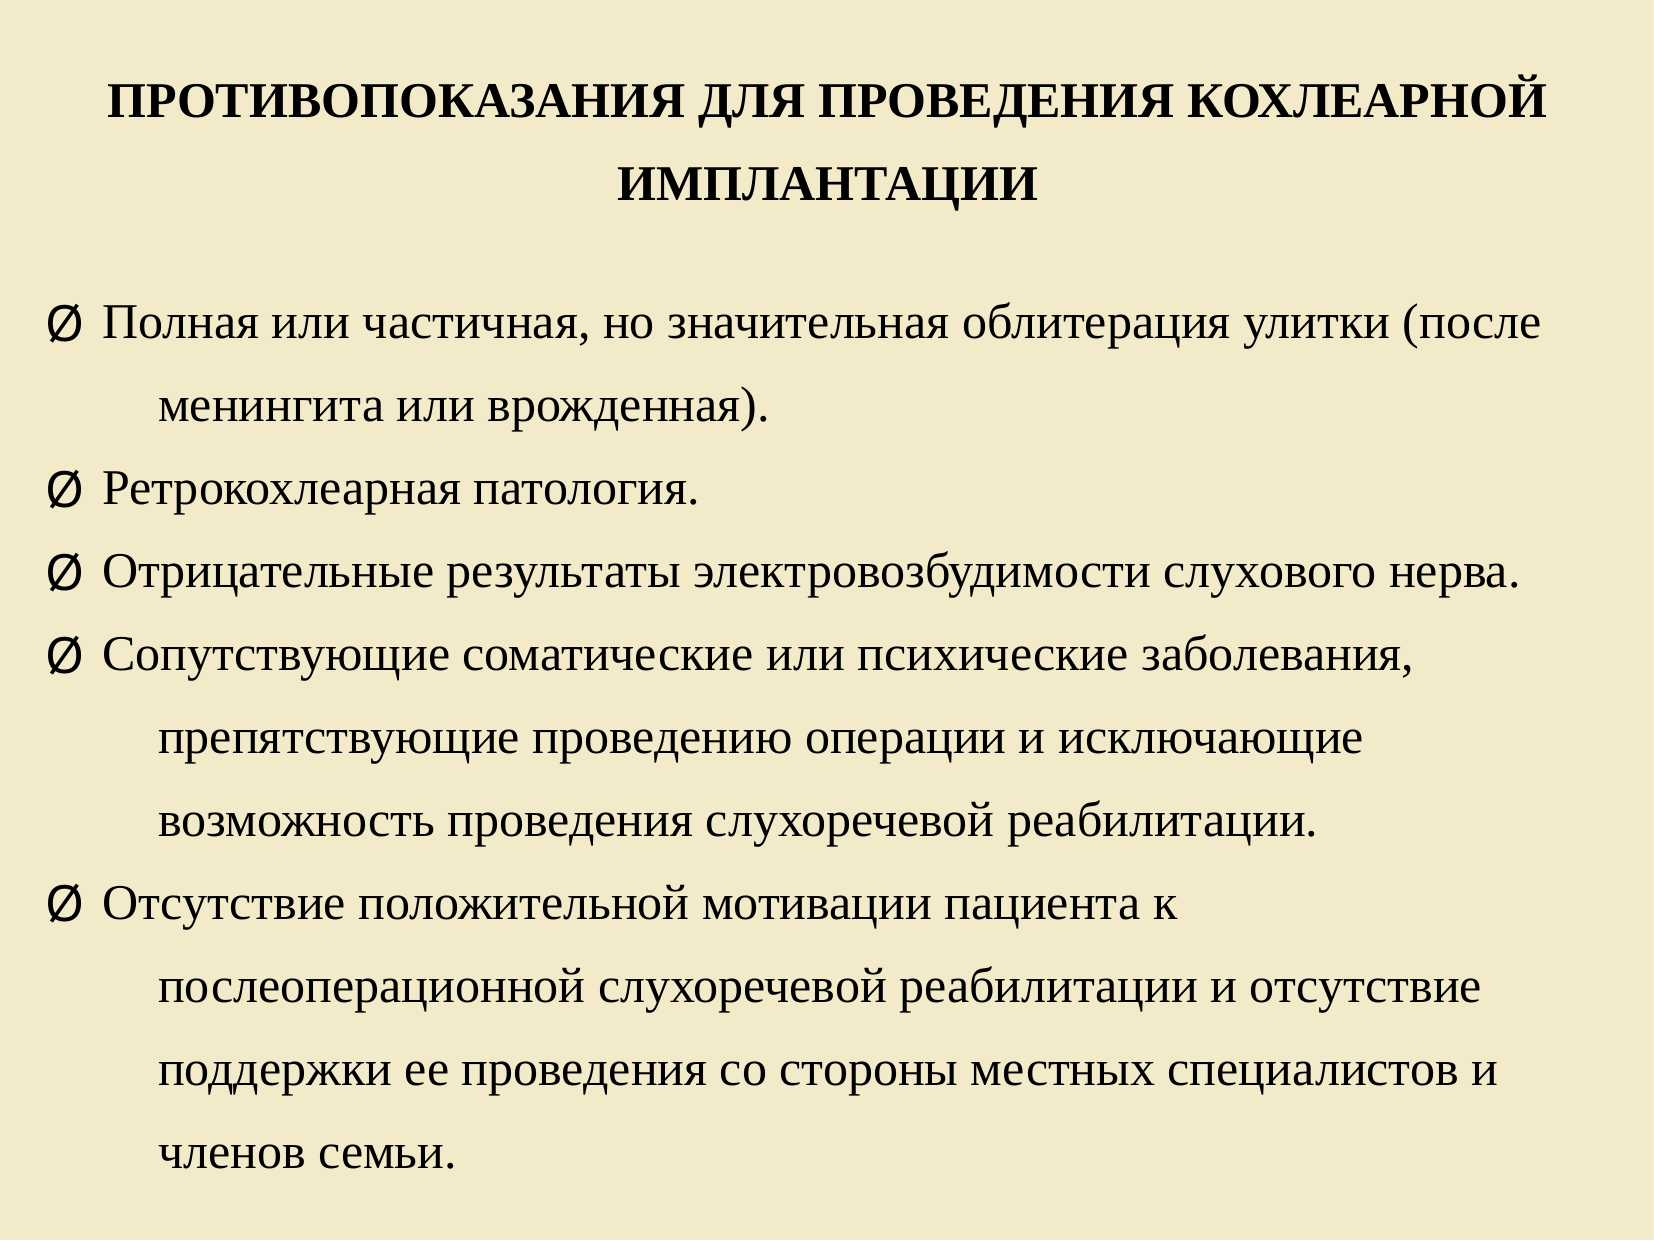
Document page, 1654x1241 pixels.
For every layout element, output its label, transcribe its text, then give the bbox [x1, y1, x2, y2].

text_box ПРОТИВОПОКАЗАНИЯ ДЛЯ ПРОВЕДЕНИЯ КОХЛЕАРНОЙ ИМПЛАНТАЦИИ Полная или частичная, но значительная облитерация улитки (после менингита или врожденная). Ретрокохлеарная патология. Отрицательные результаты электровозбудимости слухового нерва. Сопутствующие соматические или психические заболевания, препятствующие проведению операции и исключающие возможность проведения слухоречевой реабилитации. Отсутствие положительной мотивации пациента к послеоперационной слухоречевой реабилитации и отсутствие поддержки ее проведения со стороны местных специалистов и членов семьи. [31, 38, 1625, 1211]
